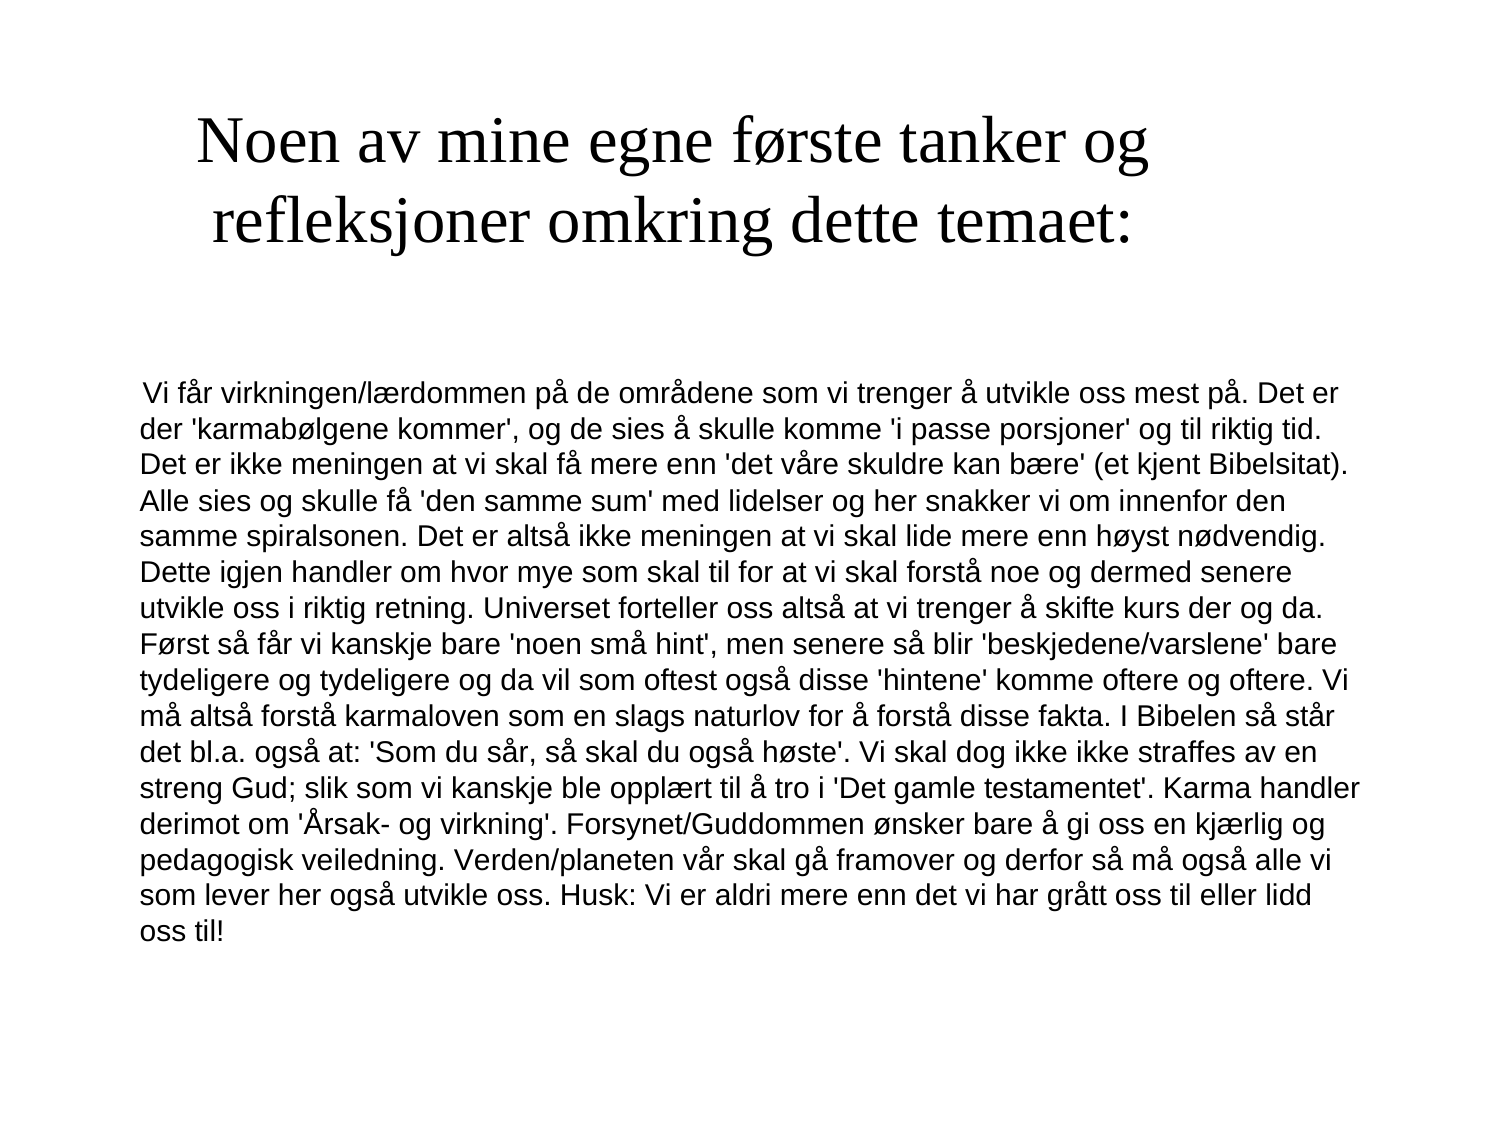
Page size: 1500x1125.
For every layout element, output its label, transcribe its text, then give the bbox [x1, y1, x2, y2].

title Noen av mine egne første tanker og refleksjoner omkring dette temaet: [37, 82, 1311, 269]
list Vi får virkningen/lærdommen på de områdene som vi trenger å utvikle oss mest på. Det er der 'karmabølgene kommer', og de sies å skulle komme 'i passe porsjoner' og til riktig tid. Det er ikke meningen at vi skal få mere enn 'det våre skuldre kan bære' (et kjent Bibelsitat). Alle sies og skulle få 'den samme sum' med lidelser og her snakker vi om innenfor den samme spiralsonen. Det er altså ikke meningen at vi skal lide mere enn høyst nødvendig. Dette igjen handler om hvor mye som skal til for at vi skal forstå noe og dermed senere utvikle oss i riktig retning. Universet forteller oss altså at vi trenger å skifte kurs der og da. Først så får vi kanskje bare 'noen små hint', men senere så blir 'beskjedene/varslene' bare tydeligere og tydeligere og da vil som oftest også disse 'hintene' komme oftere og oftere. Vi må altså forstå karmaloven som en slags naturlov for å forstå disse fakta. I Bibelen så står det bl.a. også at: 'Som du sår, så skal du også høste'. Vi skal dog ikke ikke straffes av en streng Gud; slik som vi kanskje ble opplært til å tro i 'Det gamle testamentet'. Karma handler derimot om 'Årsak- og virkning'. Forsynet/Guddommen ønsker bare å gi oss en kjærlig og pedagogisk veiledning. Verden/planeten vår skal gå framover og derfor så må også alle vi som lever her også utvikle oss. Husk: Vi er aldri mere enn det vi har grått oss til eller lidd oss til! [108, 365, 1382, 1040]
